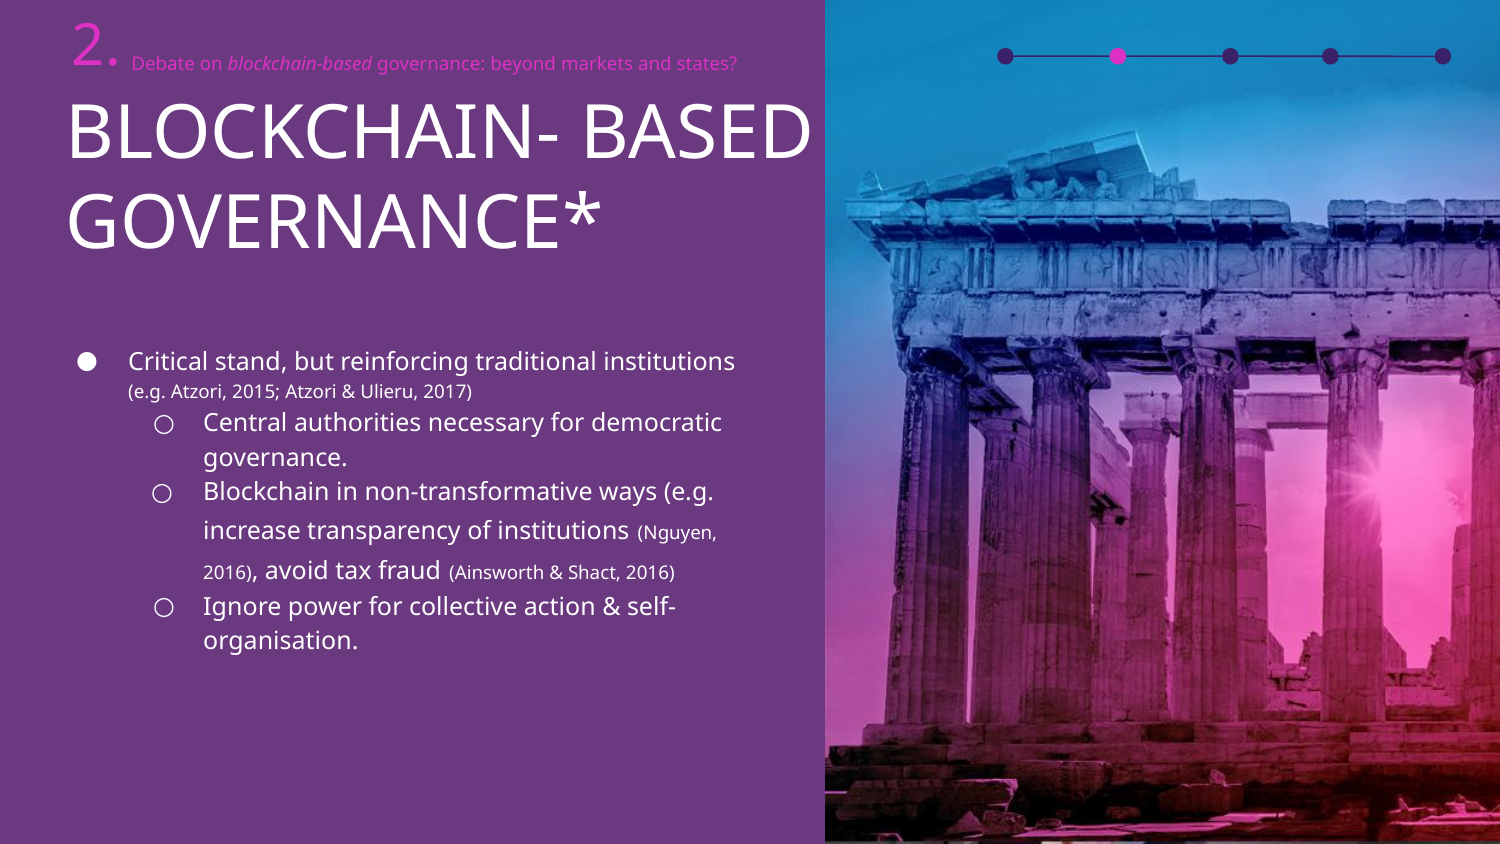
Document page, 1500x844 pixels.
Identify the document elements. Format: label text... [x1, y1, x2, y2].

text_box [1109, 47, 1127, 65]
text_box [1434, 47, 1452, 65]
list Critical stand, but reinforcing traditional institutions (e.g. Atzori, 2015; Atzori & Ulieru, 2017) Central authorities necessary for democratic governance. Blockchain in non-transformative ways (e.g. increase transparency of institutions (Nguyen, 2016), avoid tax fraud (Ainsworth & Shact, 2016) Ignore power for collective action & self-organisation. [38, 321, 772, 705]
list Debate on blockchain-based governance: beyond markets and states? [116, 33, 976, 82]
picture [825, 0, 1500, 844]
text_box [997, 47, 1014, 65]
title 2. [56, 0, 165, 98]
text_box [1322, 47, 1339, 65]
text_box [1222, 47, 1239, 65]
title BLOCKCHAIN- BASED GOVERNANCE* [50, 68, 976, 186]
